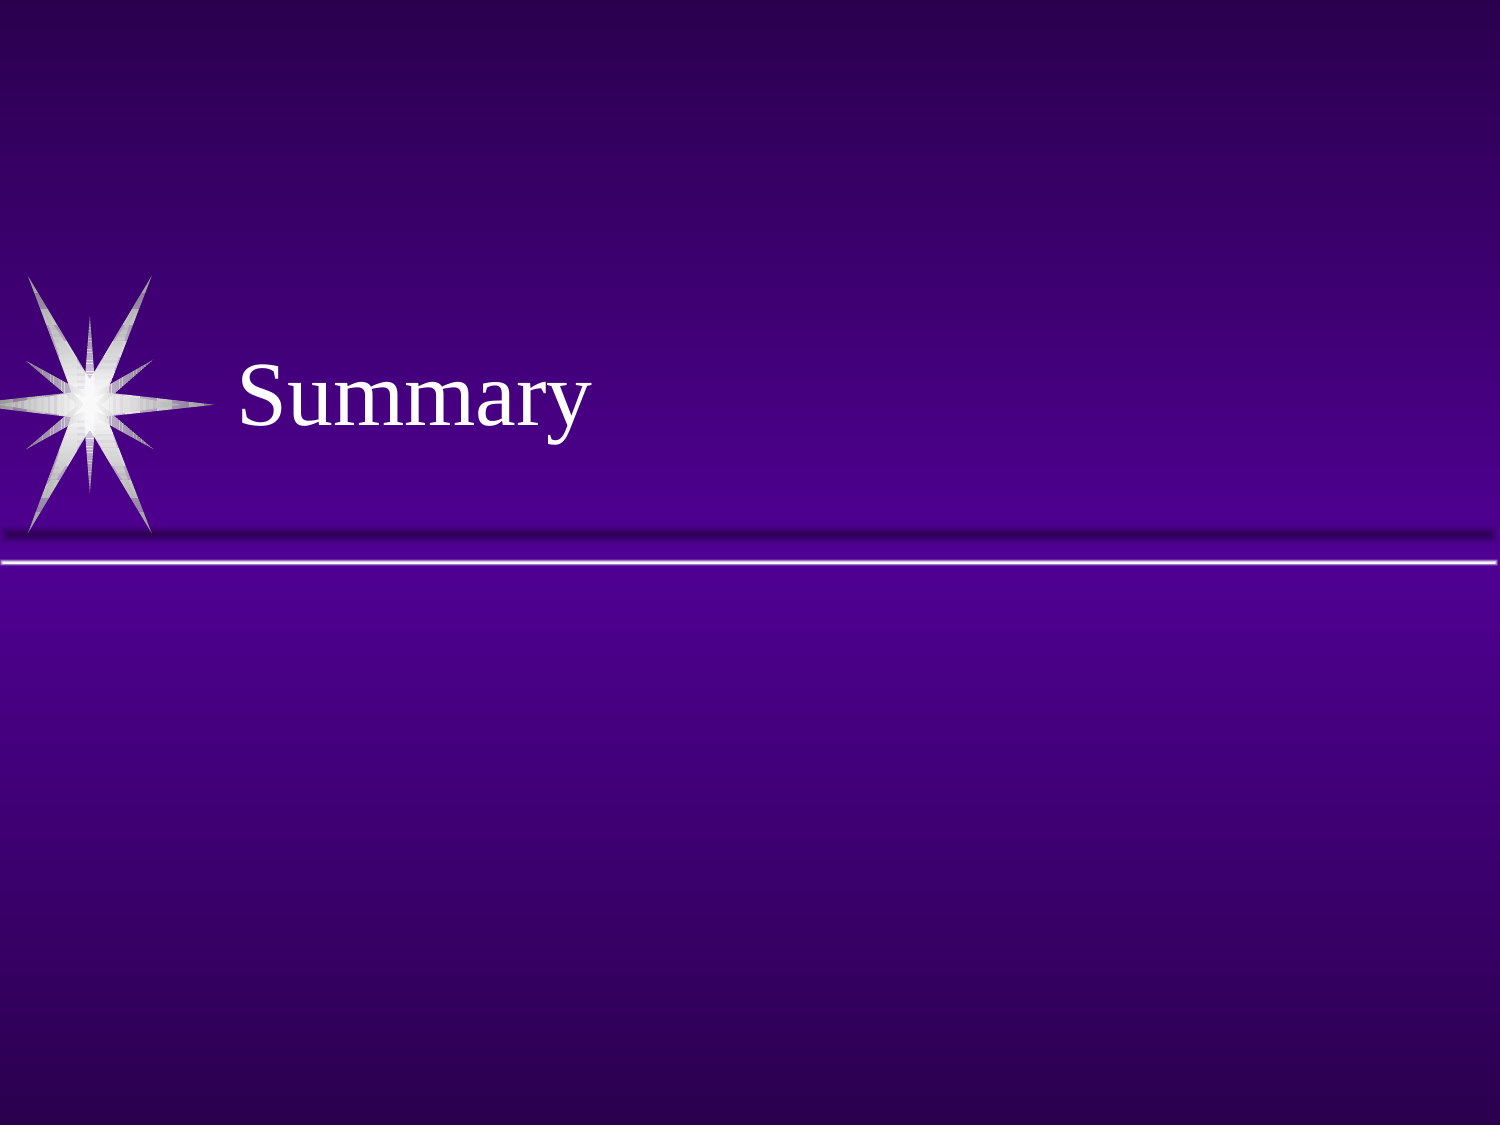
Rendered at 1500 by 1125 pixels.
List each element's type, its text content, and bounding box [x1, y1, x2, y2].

title Summary [236, 295, 1500, 483]
